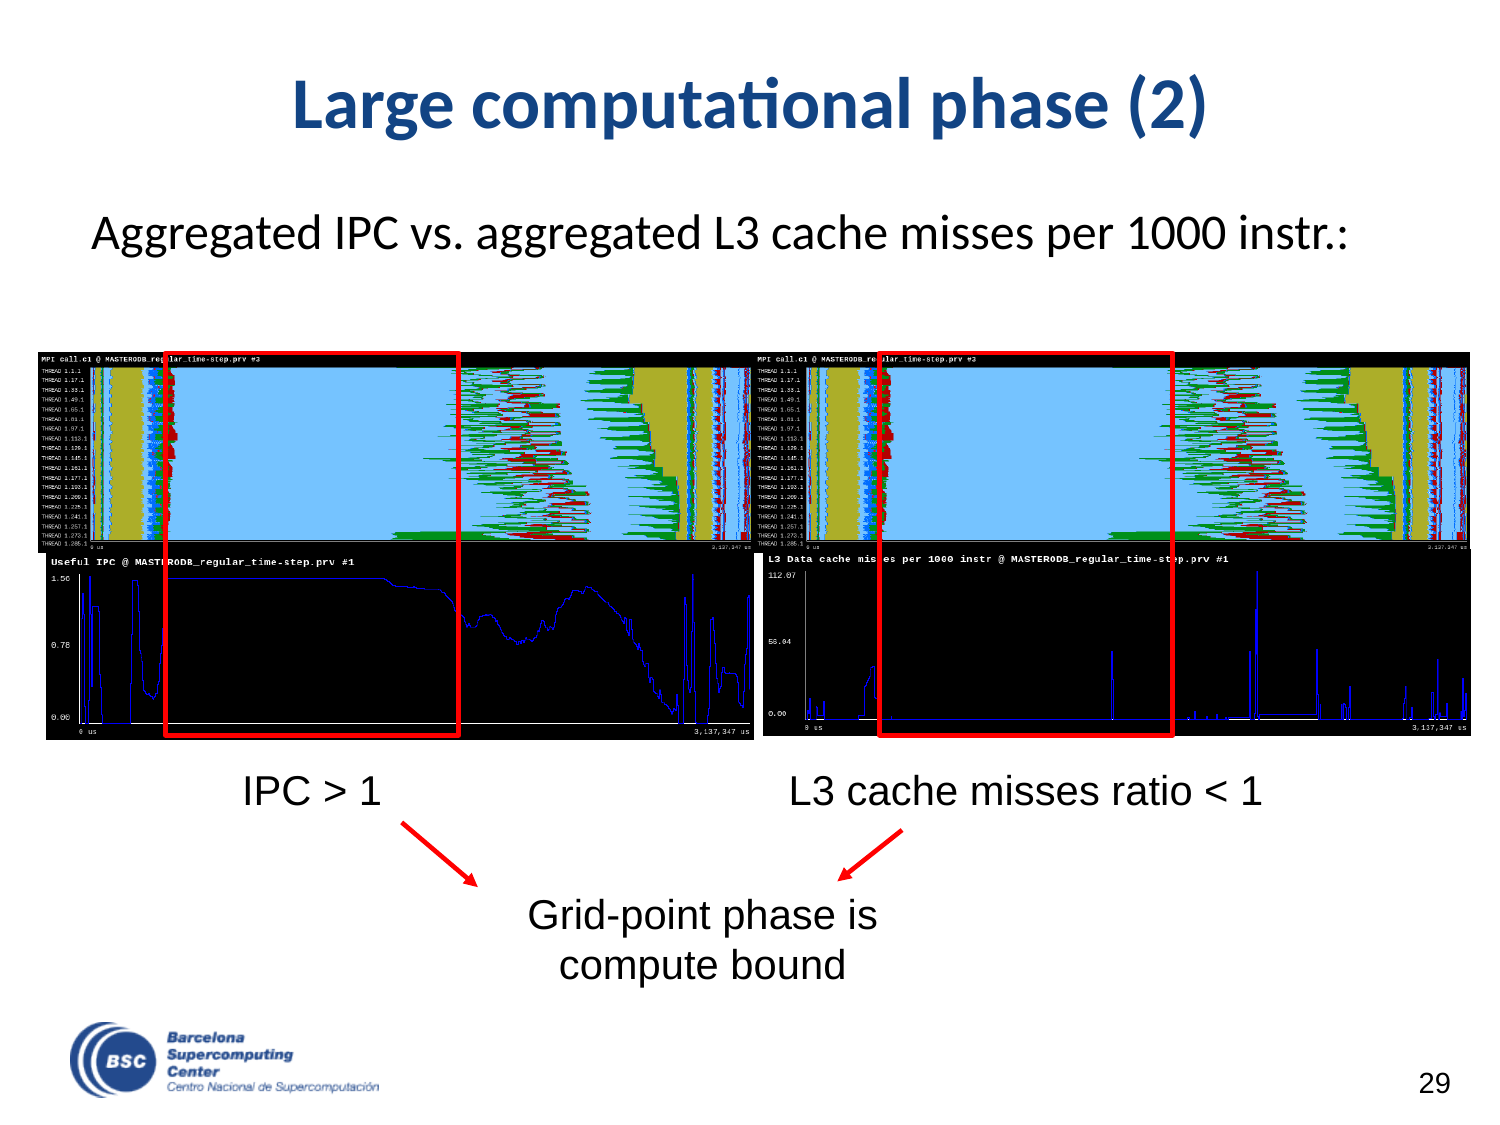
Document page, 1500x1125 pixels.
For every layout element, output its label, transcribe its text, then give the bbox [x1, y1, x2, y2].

picture [168, 355, 456, 733]
picture [882, 355, 1170, 733]
picture [70, 1022, 379, 1098]
list Aggregated IPC vs. aggregated L3 cache misses per 1000 instr.: [76, 199, 1427, 297]
text_box IPC > 1 [187, 755, 437, 822]
picture [38, 352, 877, 740]
text_box Grid-point phase is compute bound [491, 883, 914, 993]
title Large computational phase (2) [76, 35, 1427, 174]
picture [1175, 352, 1471, 736]
slide_number <number> [1403, 1038, 1494, 1125]
text_box L3 cache misses ratio < 1 [746, 755, 1306, 822]
